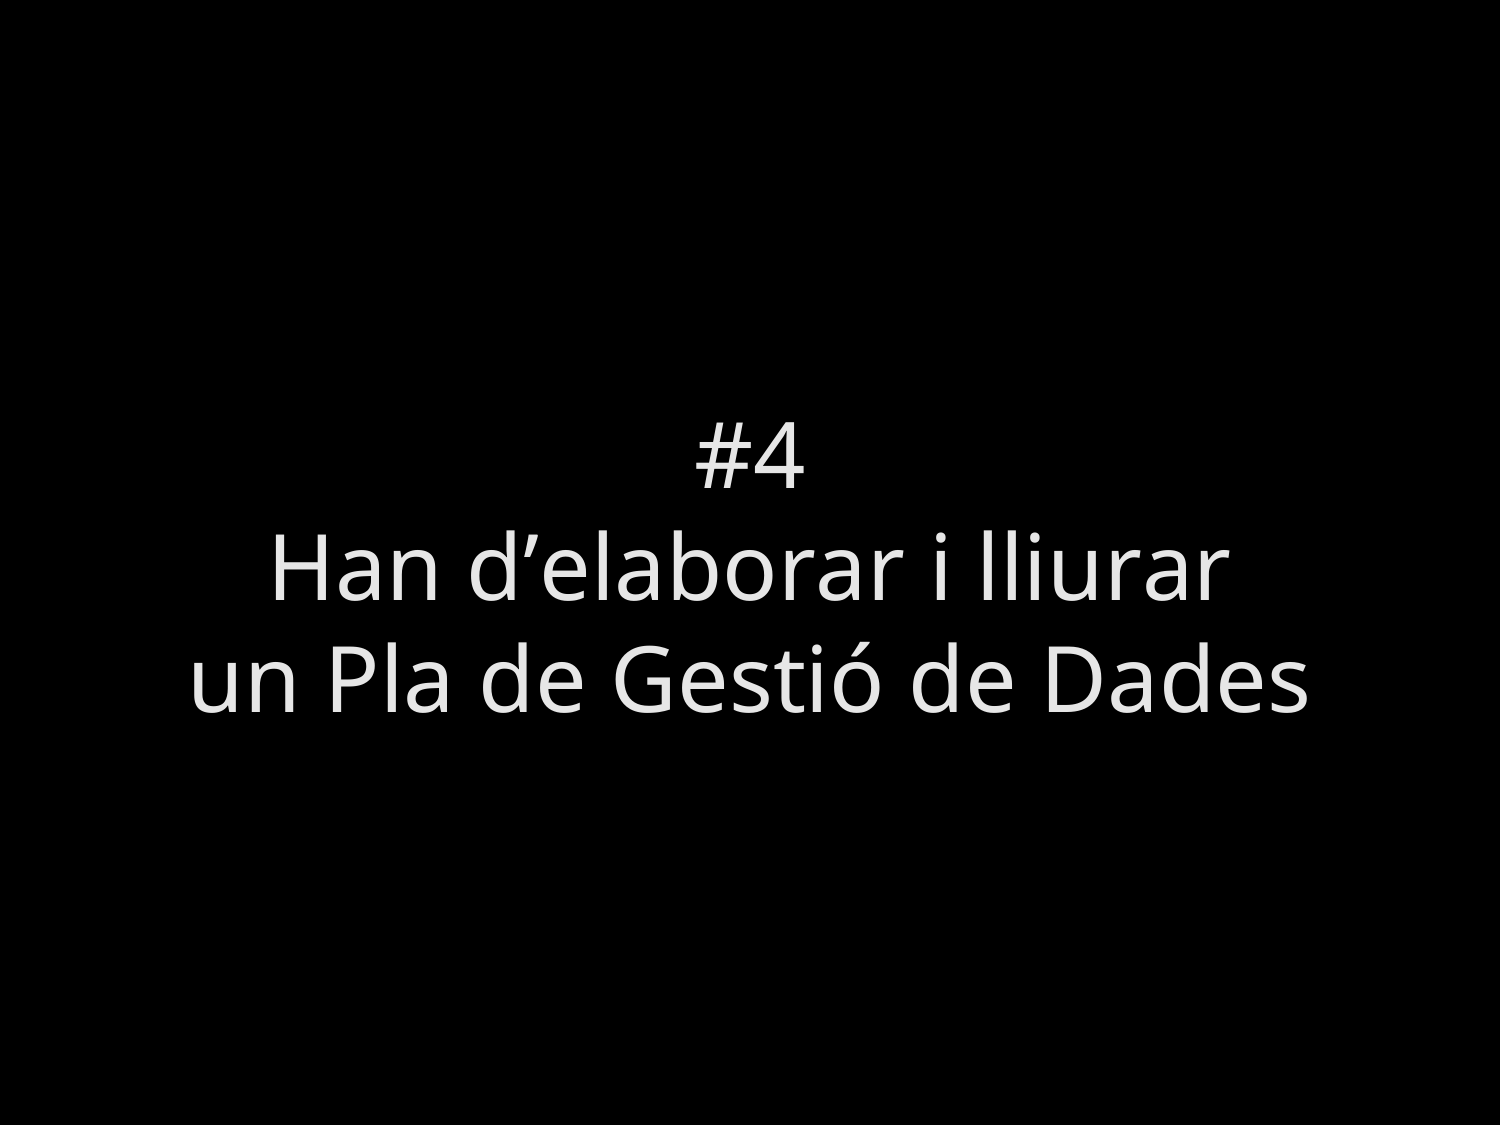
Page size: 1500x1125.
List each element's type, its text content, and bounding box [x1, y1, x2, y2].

subtitle #4 Han d’elaborar i lliurar un Pla de Gestió de Dades [109, 112, 1391, 1013]
